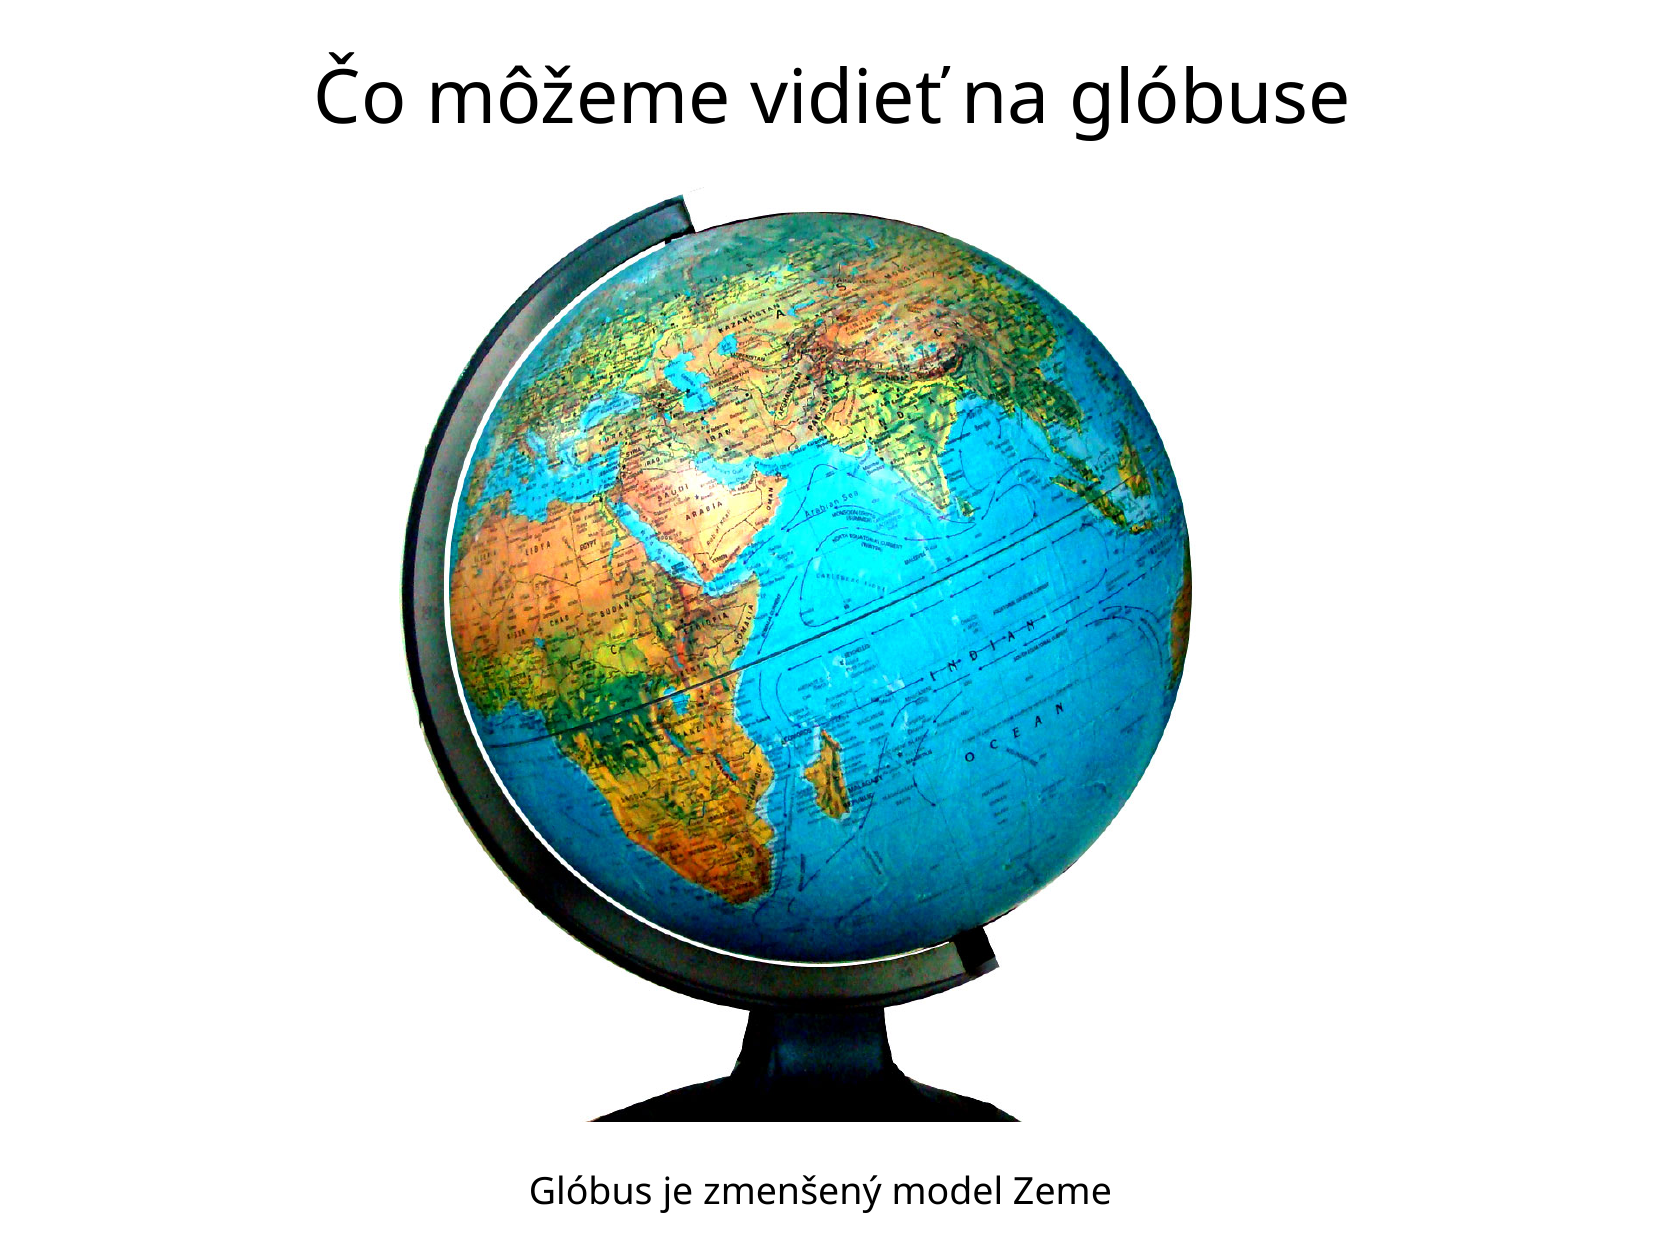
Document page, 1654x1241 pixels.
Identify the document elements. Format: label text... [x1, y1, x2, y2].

text_box Čo môžeme vidieť na glóbuse [171, 35, 1495, 144]
text_box Glóbus je zmenšený model Zeme [389, 1157, 1252, 1216]
picture [295, 187, 1371, 1123]
